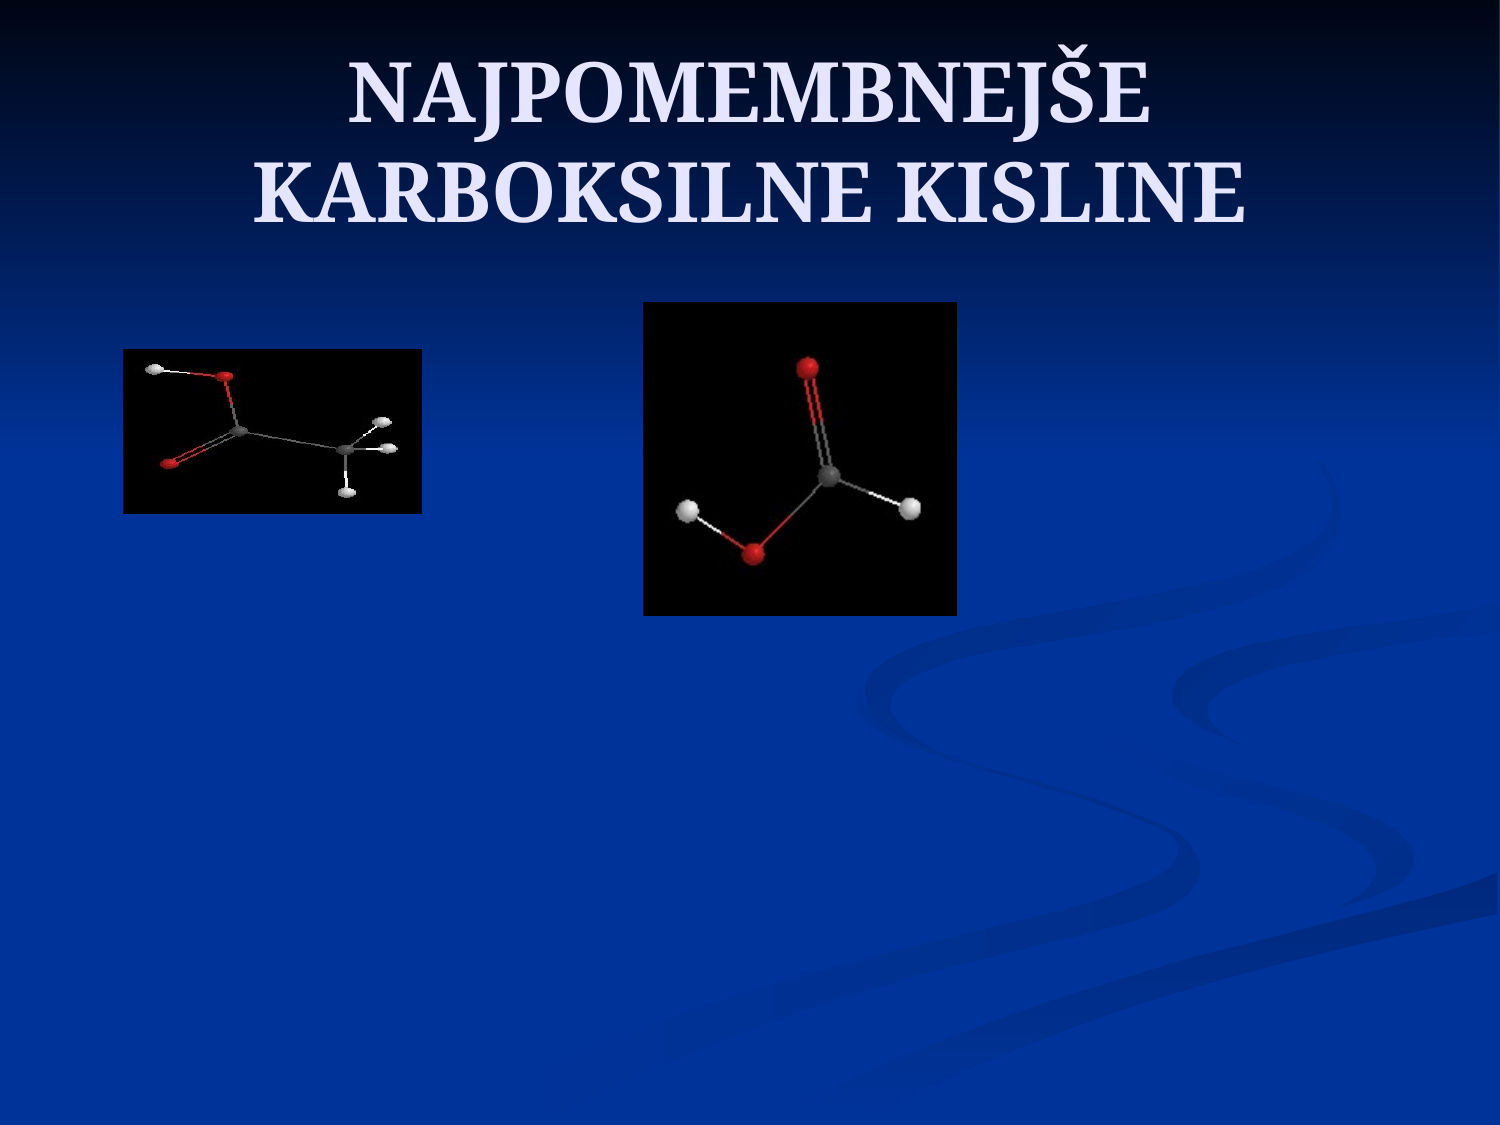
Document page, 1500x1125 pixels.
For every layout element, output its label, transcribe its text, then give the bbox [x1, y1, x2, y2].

picture [643, 302, 957, 616]
title NAJPOMEMBNEJŠE KARBOKSILNE KISLINE [75, 45, 1425, 233]
picture [123, 349, 422, 514]
